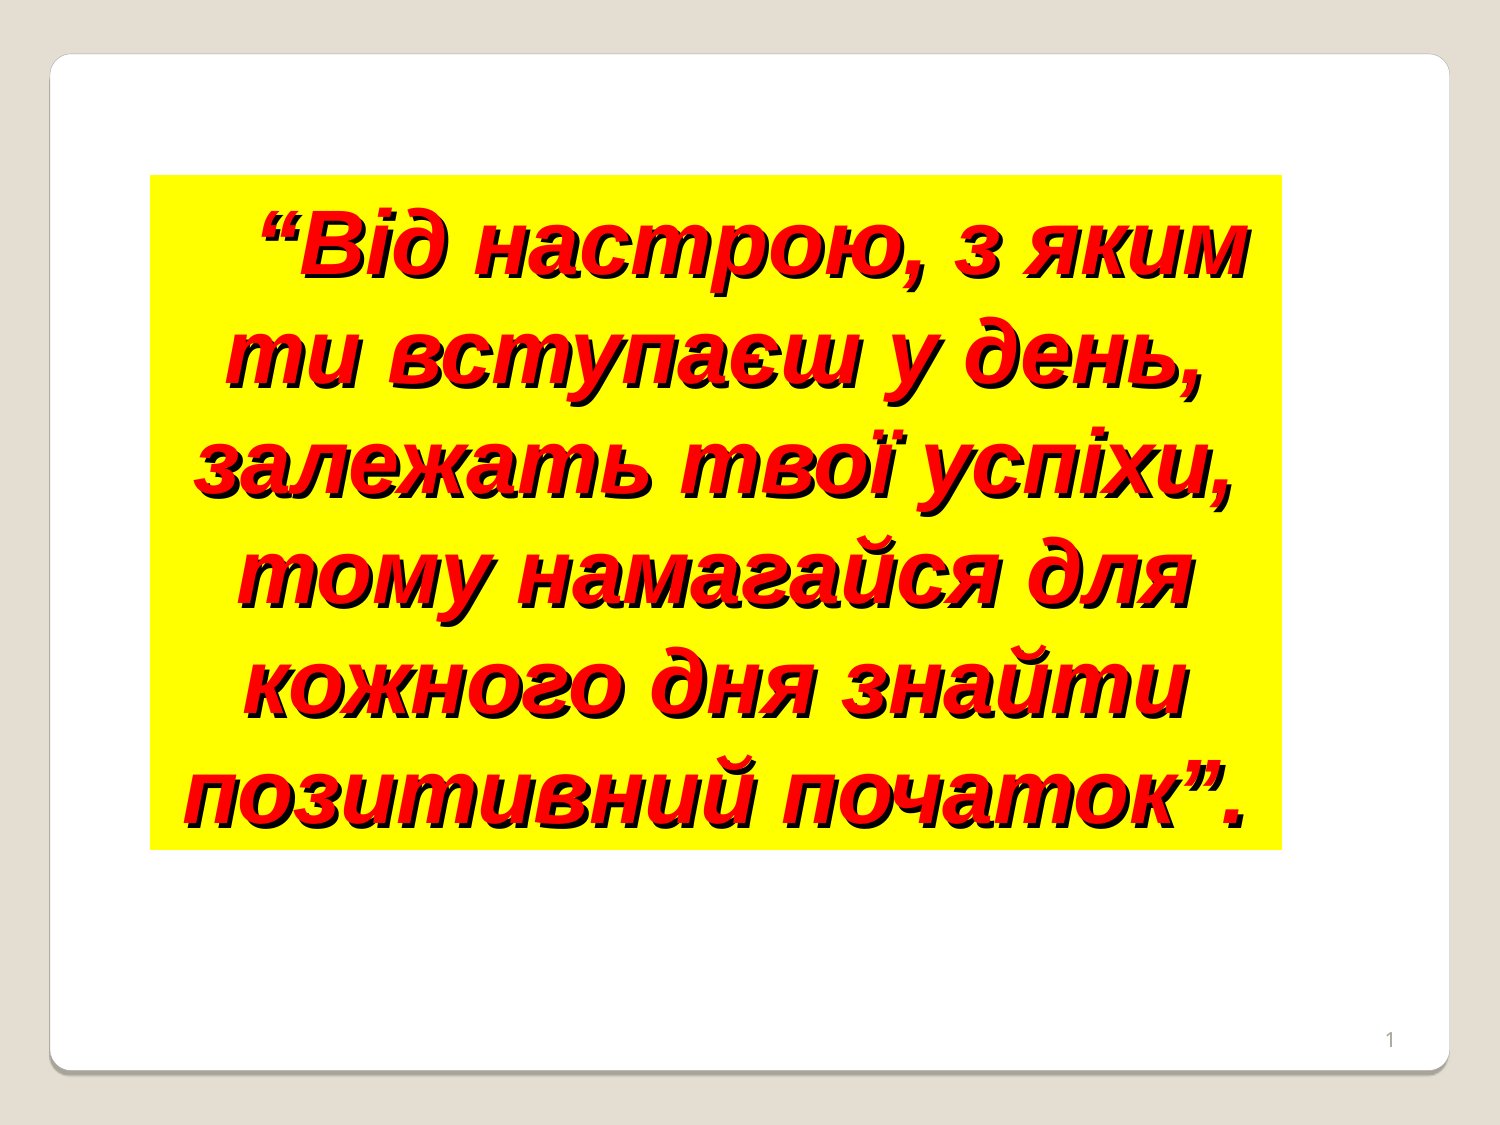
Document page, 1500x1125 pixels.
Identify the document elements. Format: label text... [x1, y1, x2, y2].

text_box [1369, 1002, 1445, 1063]
text_box “Від настрою, з яким ти вступаєш у день, залежать твої успіхи, тому намагайся для кожного дня знайти позитивний початок”. [150, 175, 1282, 850]
